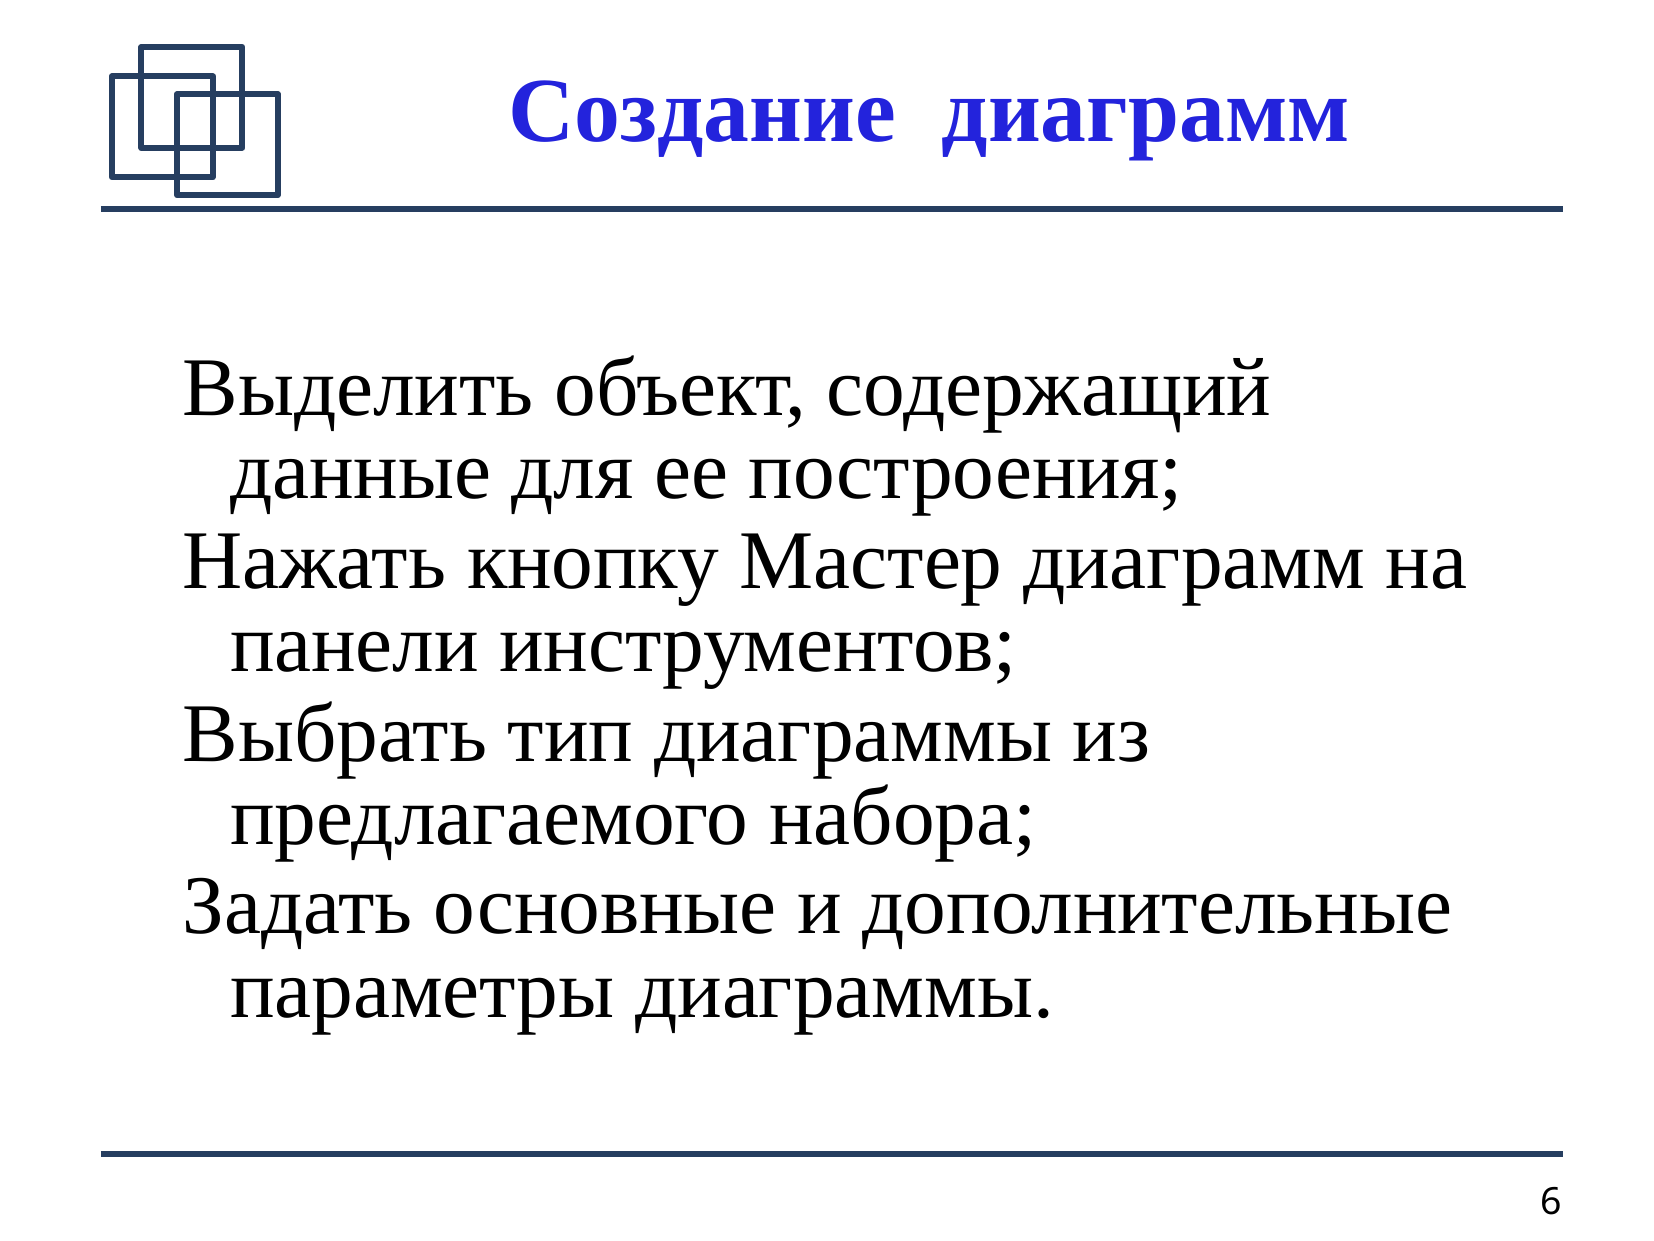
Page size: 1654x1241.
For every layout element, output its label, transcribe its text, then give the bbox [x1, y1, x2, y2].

text_box Выделить объект, содержащий данные для ее построения; Нажать кнопку Мастер диаграмм на панели инструментов; Выбрать тип диаграммы из предлагаемого набора; Задать основные и дополнительные параметры диаграммы. [73, 251, 1565, 1042]
text_box Создание диаграмм [354, 59, 1506, 162]
